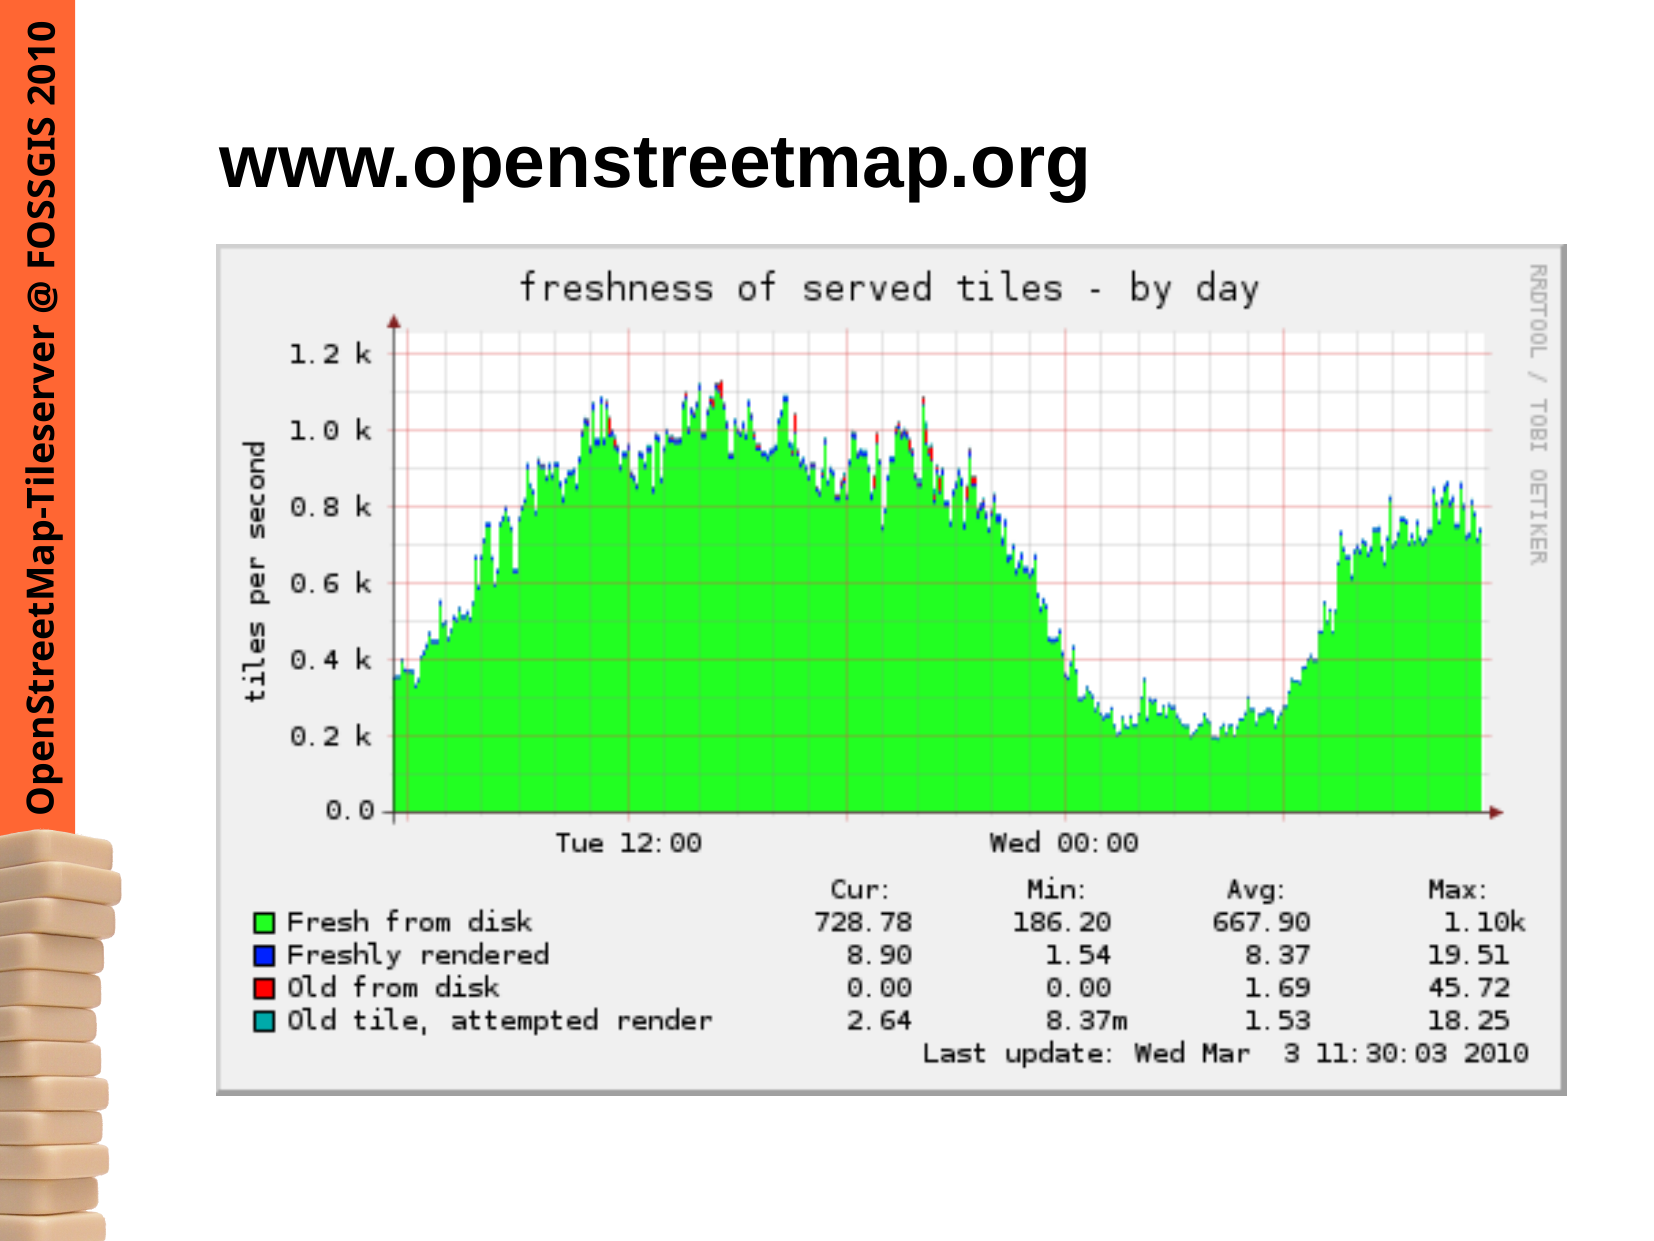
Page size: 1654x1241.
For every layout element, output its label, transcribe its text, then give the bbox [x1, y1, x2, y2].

text_box www.openstreetmap.org [205, 112, 1501, 212]
picture [0, 816, 133, 1241]
picture [216, 244, 1567, 1096]
